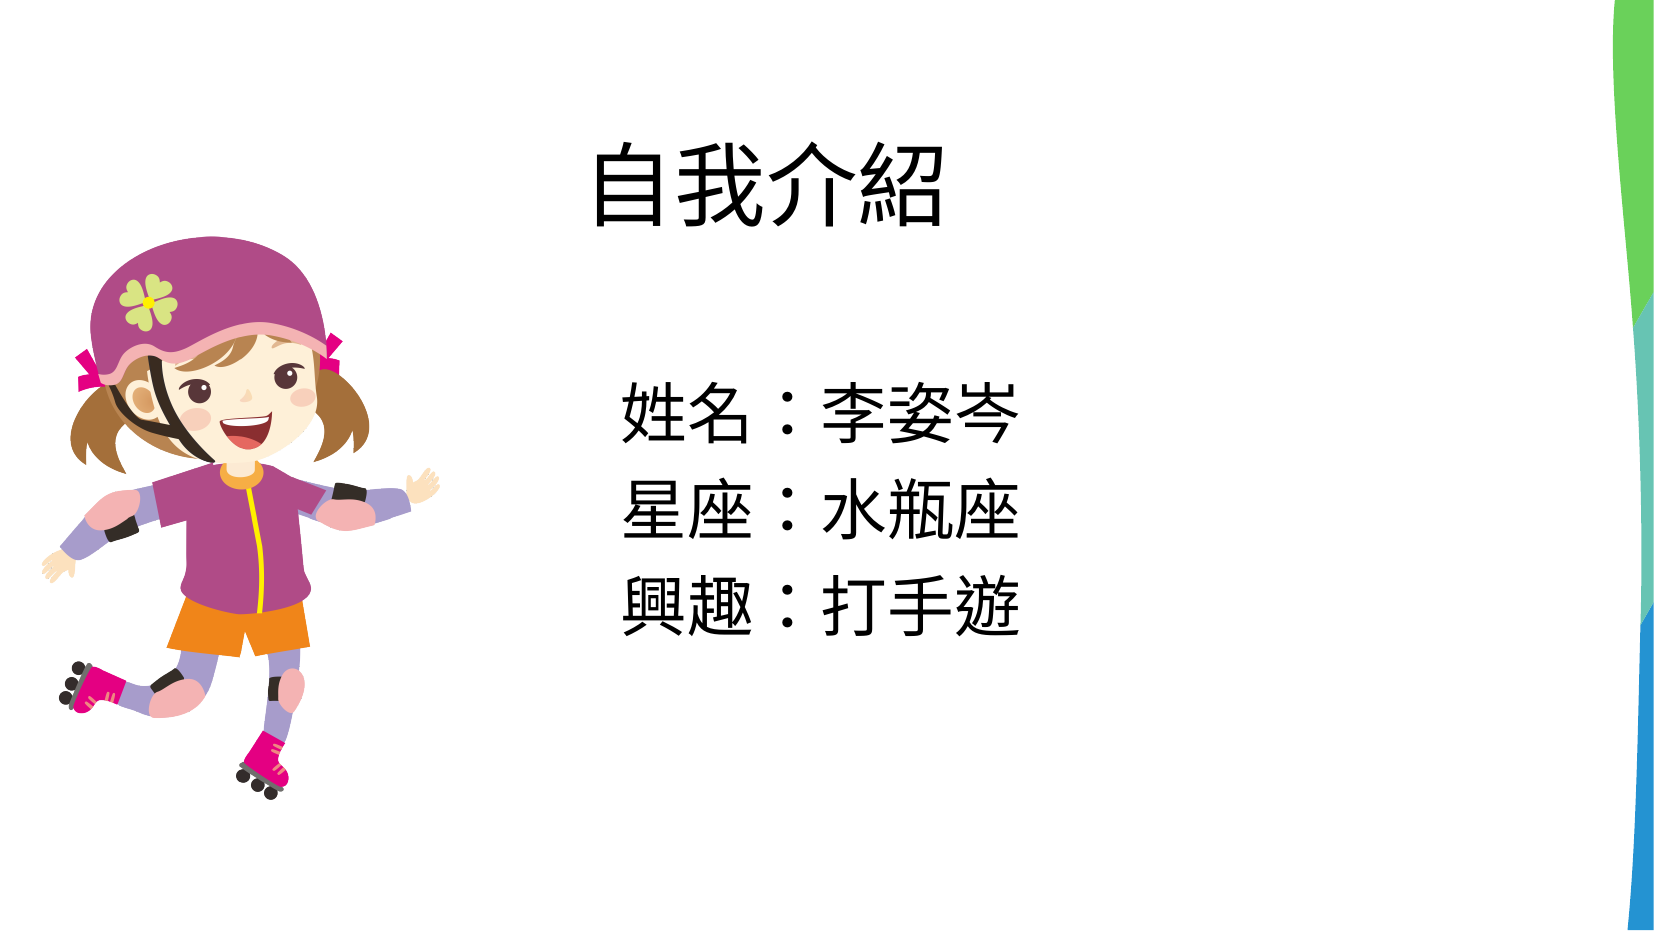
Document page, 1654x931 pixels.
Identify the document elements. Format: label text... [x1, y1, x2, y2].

subtitle 姓名：李姿岑 星座：水瓶座 興趣：打手遊 [440, 236, 1565, 776]
title 自我介紹 [104, 102, 1530, 236]
picture [41, 236, 440, 800]
